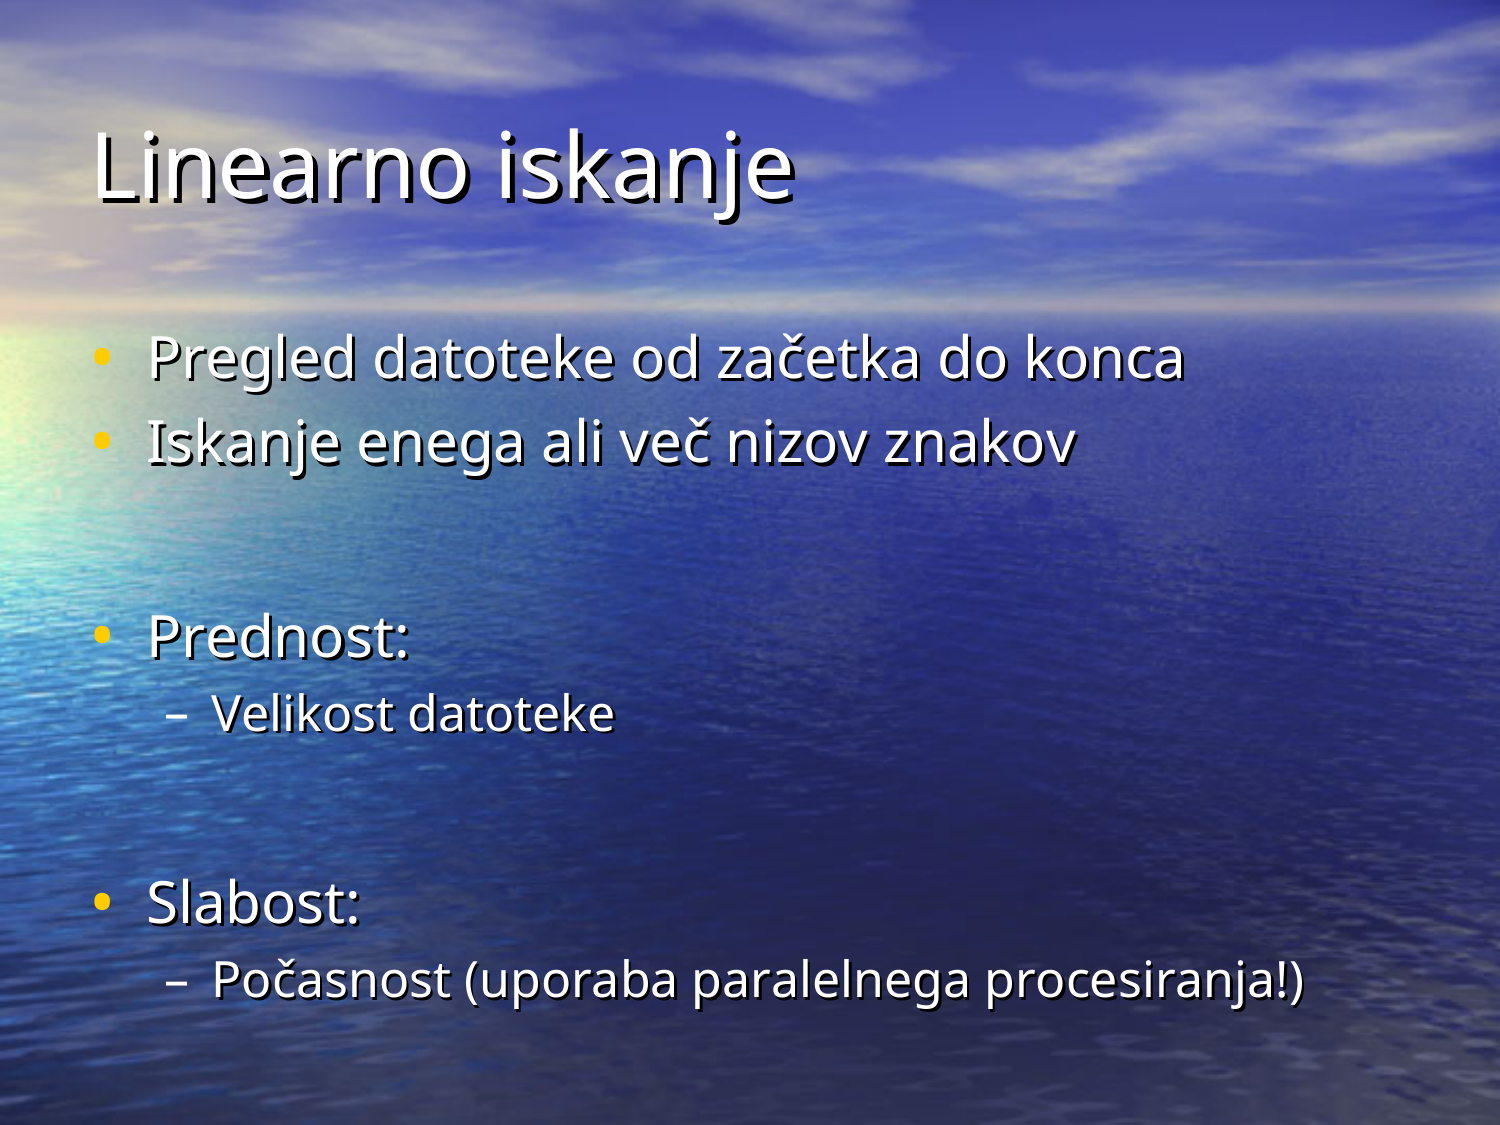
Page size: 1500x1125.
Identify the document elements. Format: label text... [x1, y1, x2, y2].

title Linearno iskanje [75, 47, 1426, 276]
picture [0, 0, 1500, 1125]
list Pregled datoteke od začetka do konca Iskanje enega ali več nizov znakov Prednost: Velikost datoteke Slabost: Počasnost (uporaba paralelnega procesiranja!) [75, 312, 1426, 1000]
